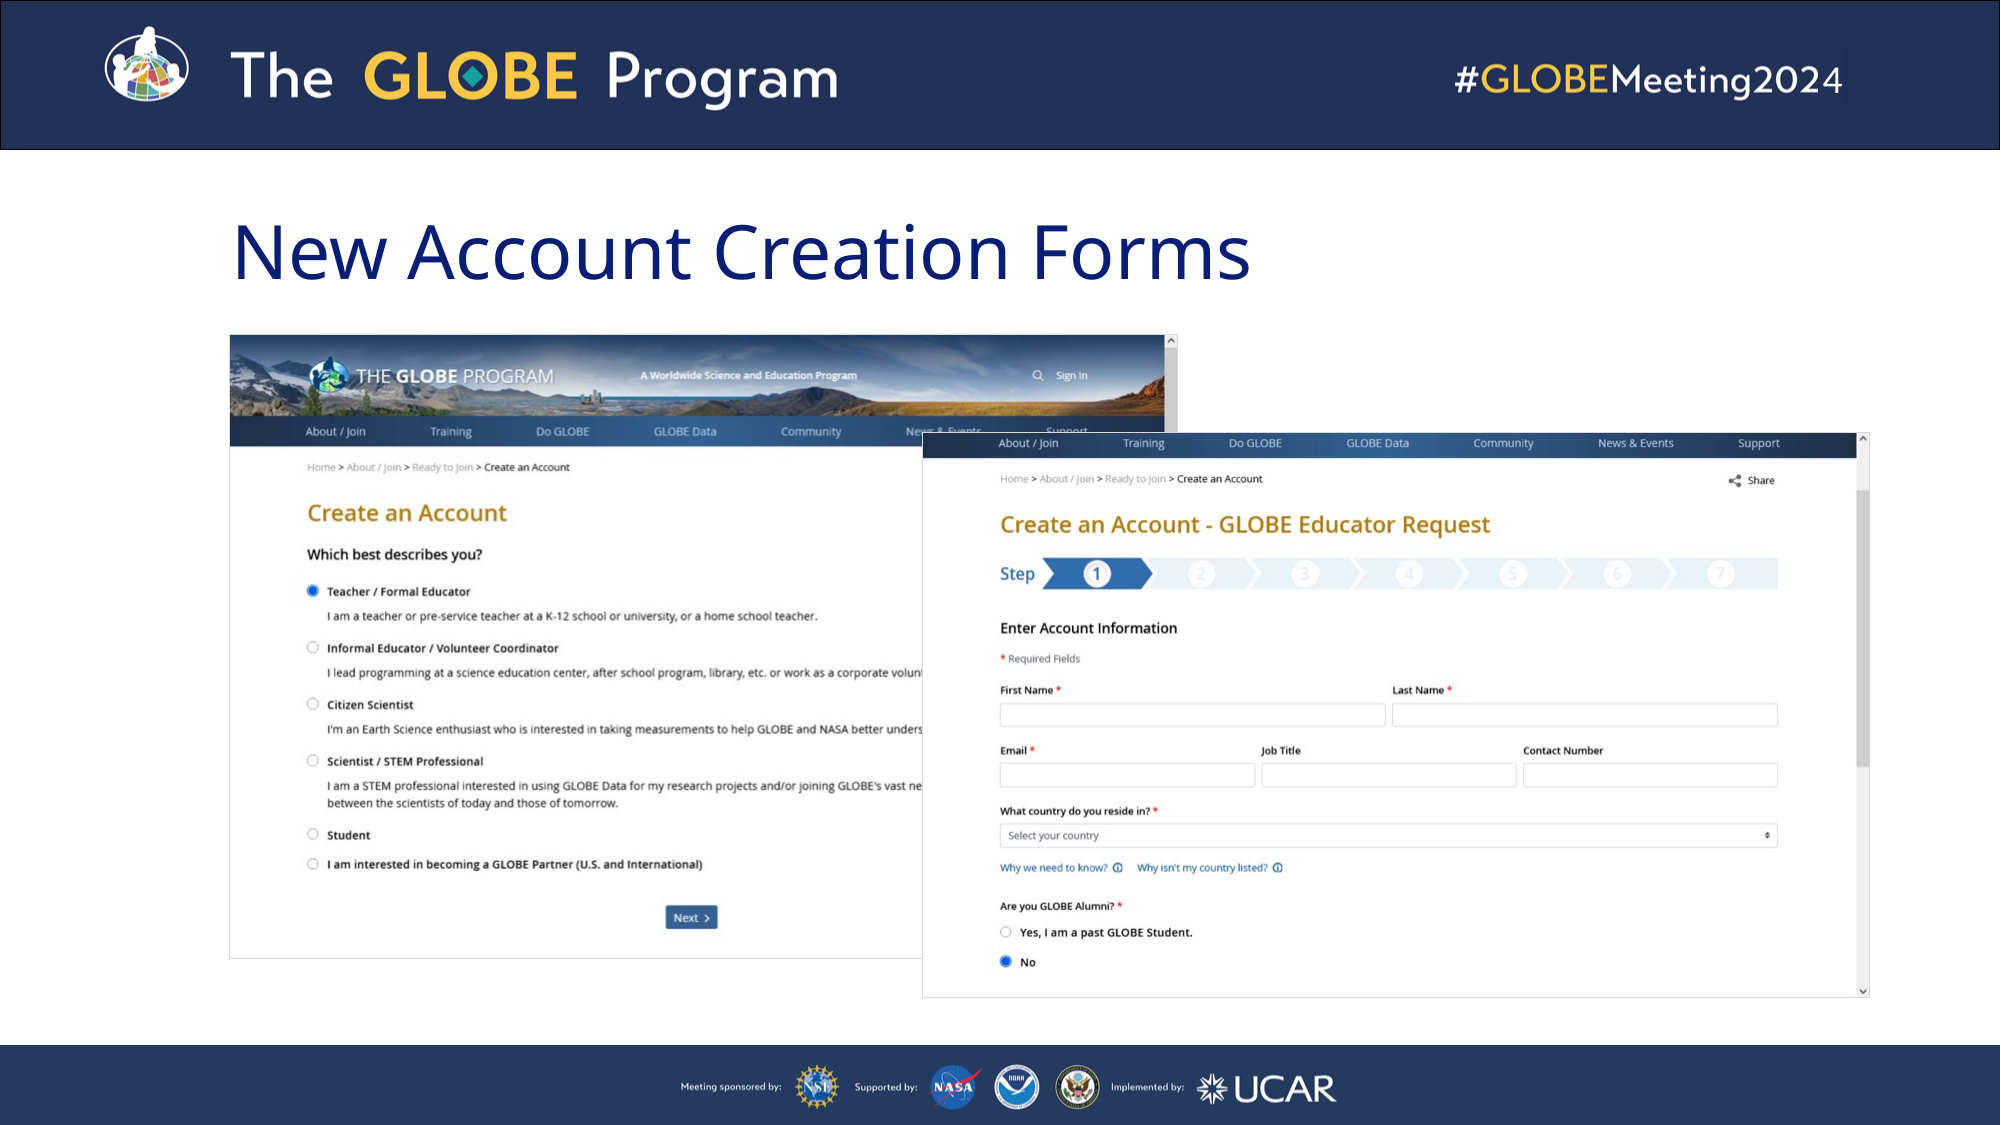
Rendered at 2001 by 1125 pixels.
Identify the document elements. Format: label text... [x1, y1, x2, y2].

title New Account Creation Forms [216, 207, 1511, 291]
picture [0, 1045, 2000, 1125]
picture [229, 334, 1870, 998]
picture [1, 1, 1999, 149]
